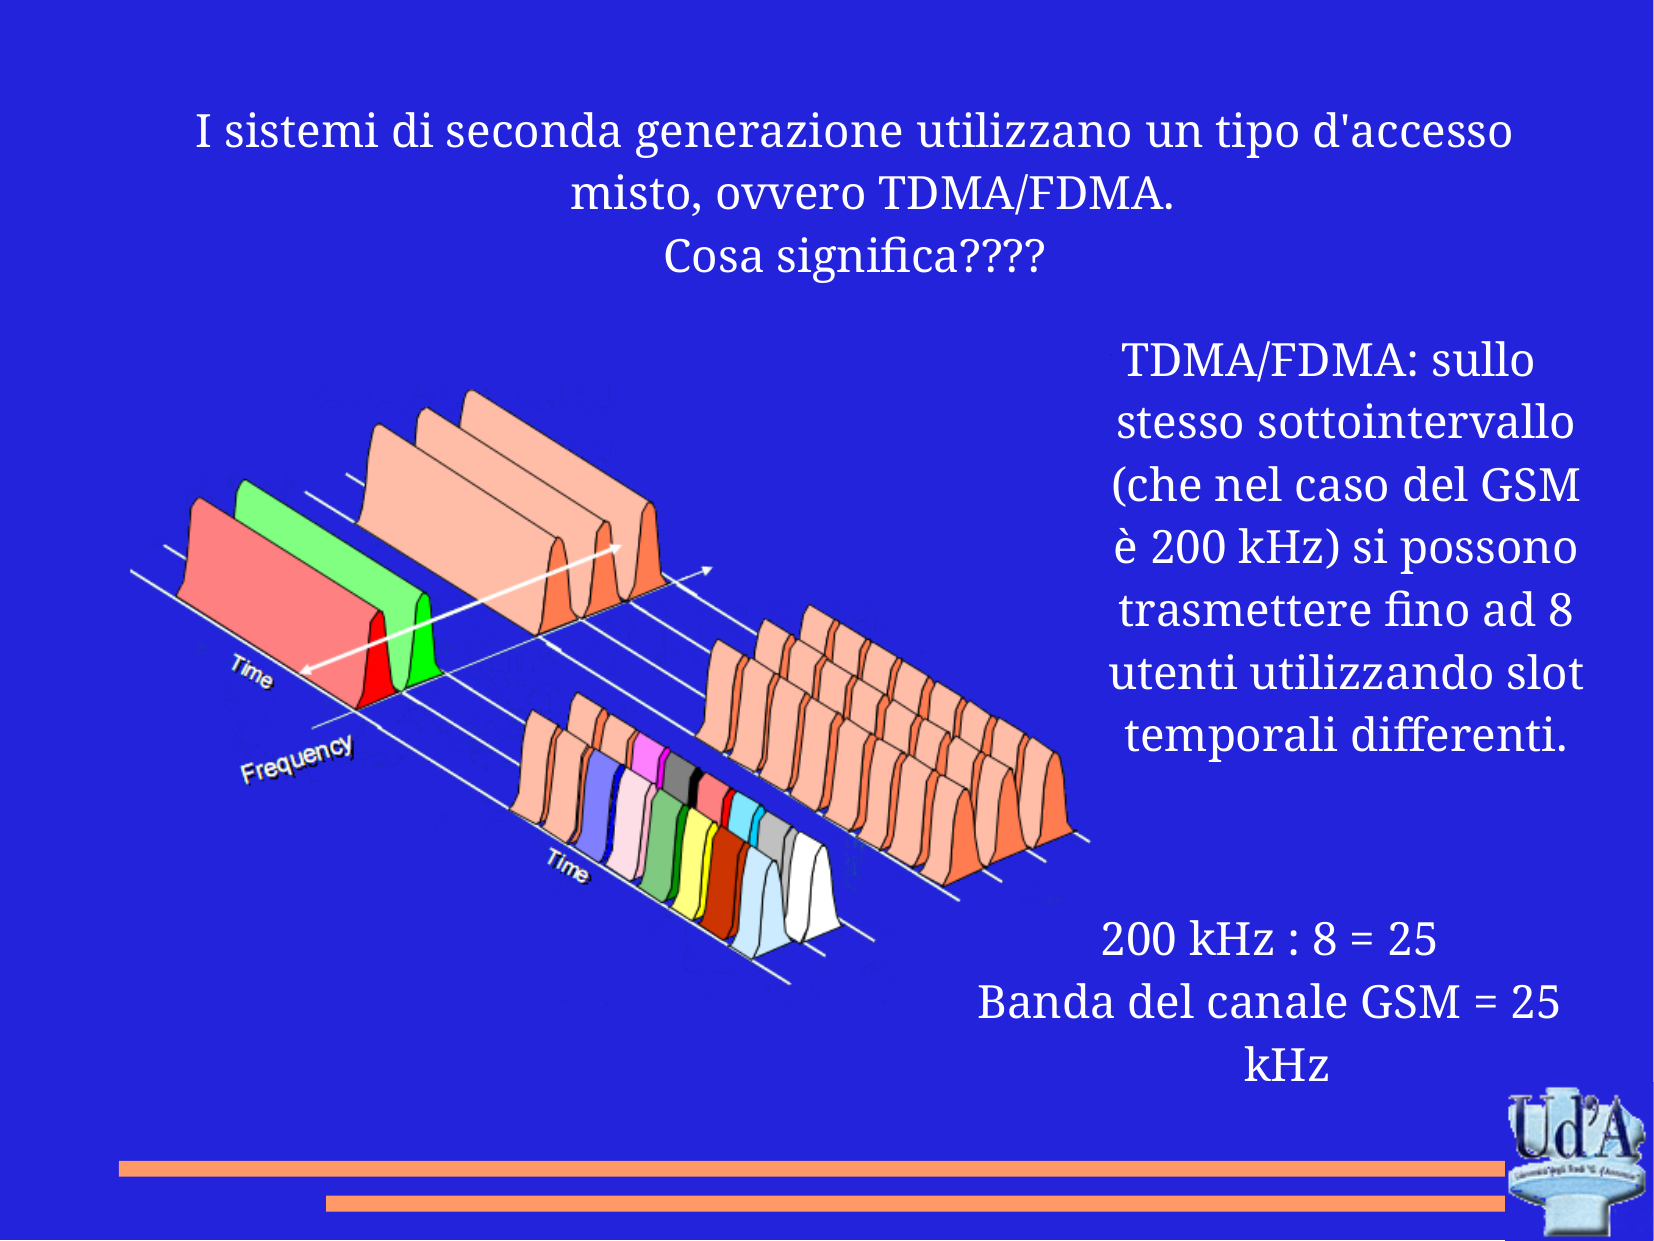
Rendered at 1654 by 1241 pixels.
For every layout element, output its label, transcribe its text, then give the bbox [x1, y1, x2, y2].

picture [1505, 1082, 1654, 1241]
text_box 200 kHz : 8 = 25 Banda del canale GSM = 25 kHz [944, 908, 1595, 1093]
subtitle I sistemi di seconda generazione utilizzano un tipo d'accesso misto, ovvero TDMA/FDMA. Cosa significa???? [118, 88, 1558, 296]
text_box TDMA/FDMA: sullo stesso sottointervallo (che nel caso del GSM è 200 kHz) si possono trasmettere fino ad 8 utenti utilizzando slot temporali differenti. [1062, 324, 1595, 768]
picture [118, 354, 1112, 1013]
